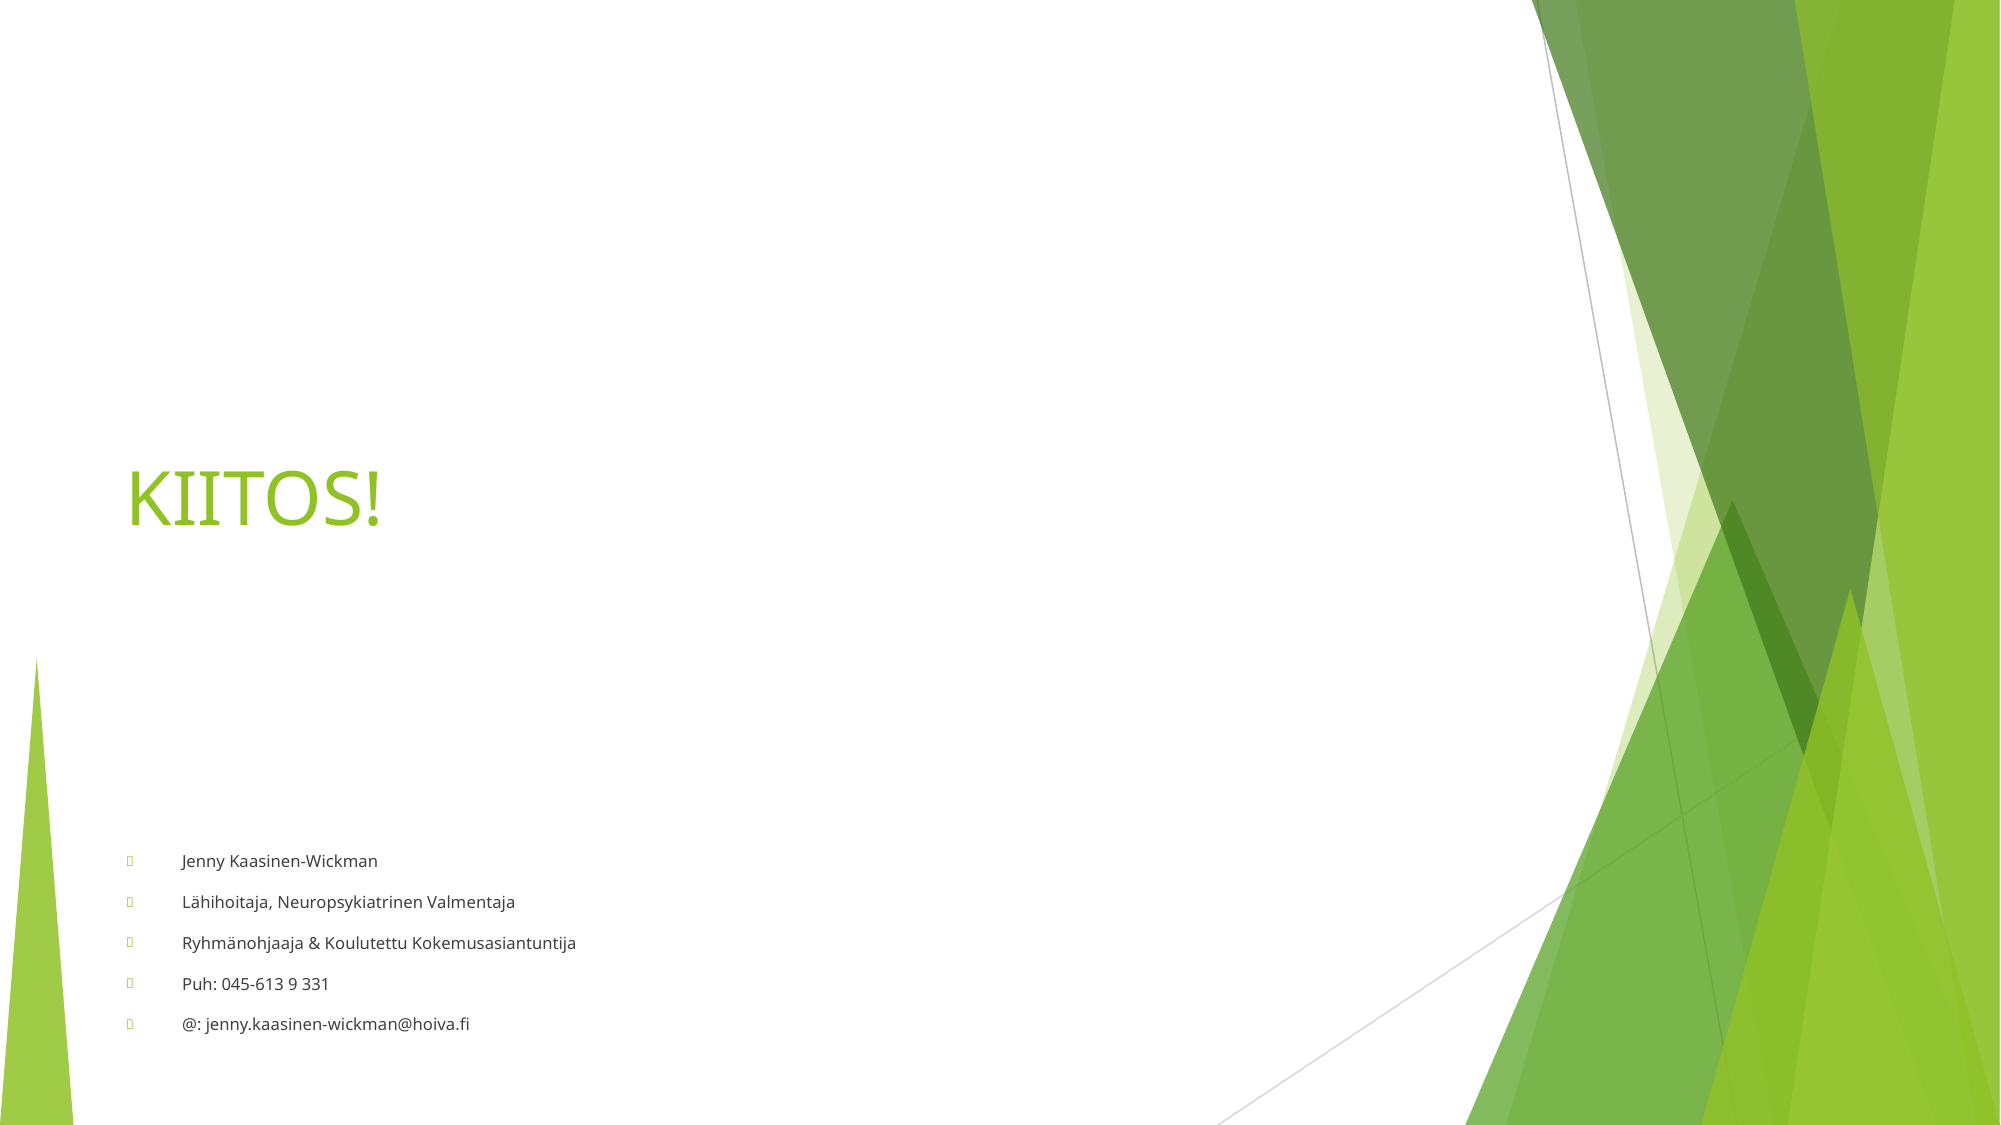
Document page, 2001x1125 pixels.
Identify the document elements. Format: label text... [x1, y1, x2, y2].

title KIITOS! [111, 443, 1522, 743]
list Jenny Kaasinen-Wickman Lähihoitaja, Neuropsykiatrinen Valmentaja Ryhmänohjaaja & Koulutettu Kokemusasiantuntija Puh: 045-613 9 331 @: jenny.kaasinen-wickman@hoiva.fi [111, 843, 691, 1046]
